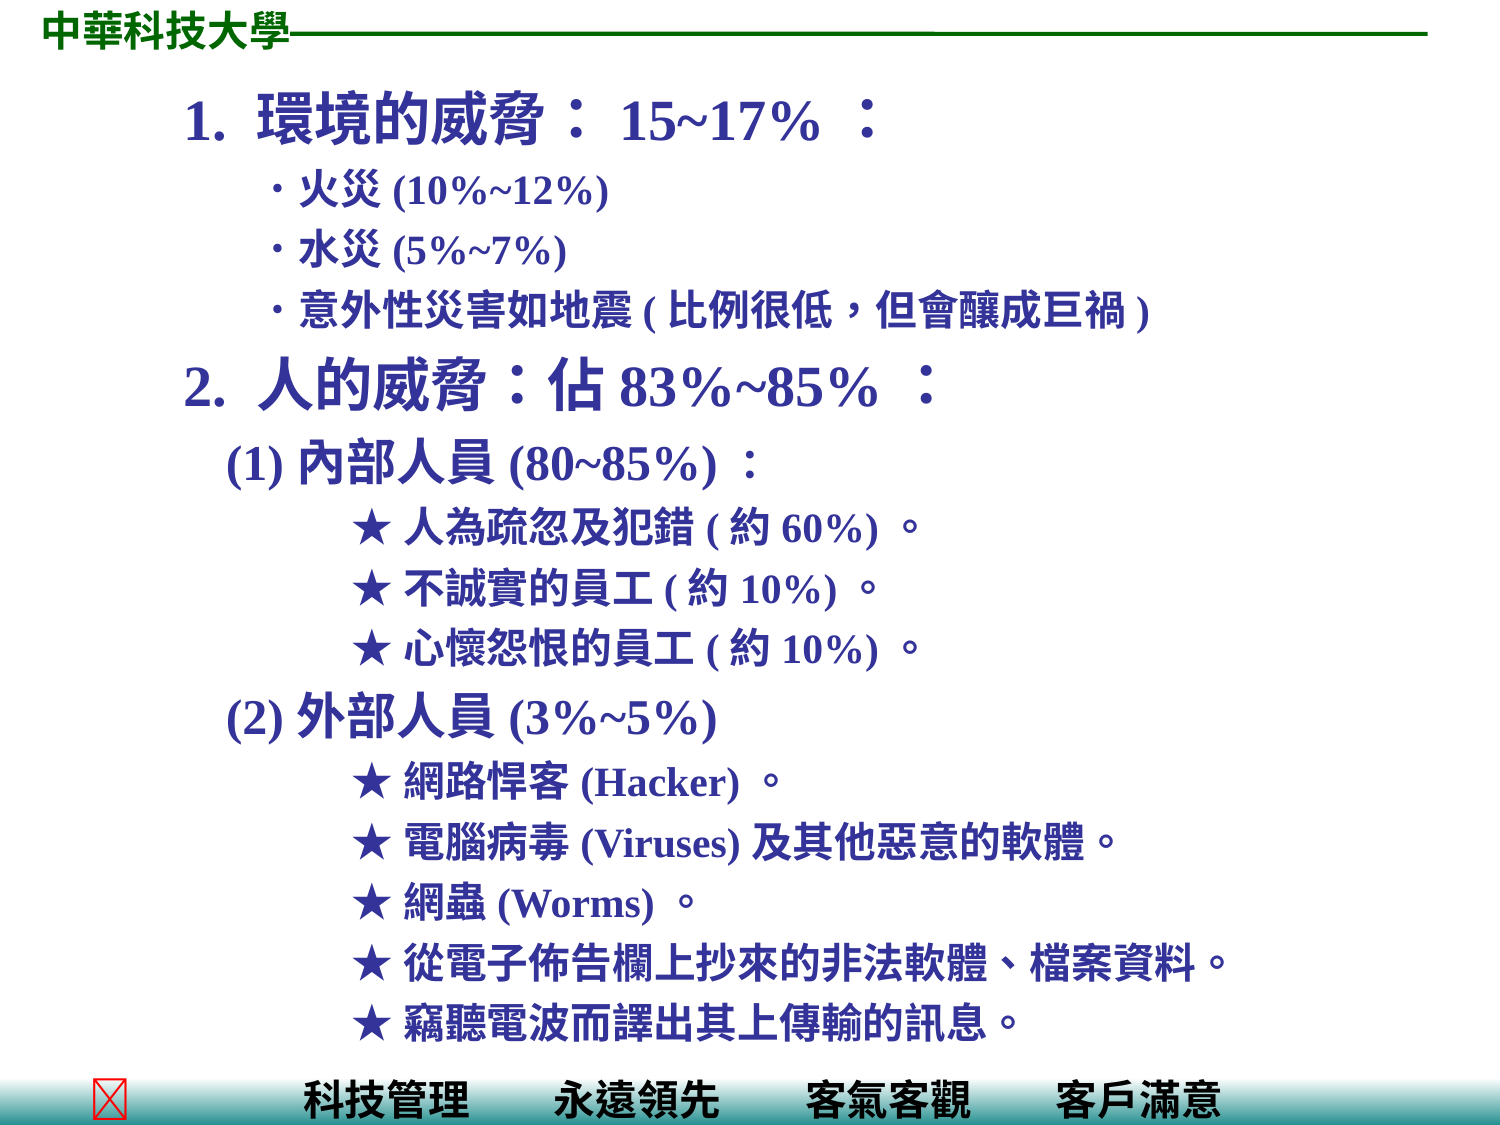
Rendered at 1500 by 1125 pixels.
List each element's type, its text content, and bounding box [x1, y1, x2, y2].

list 1. 環境的威脅：15~17%： ˙火災(10%~12%) ˙水災(5%~7%) ˙意外性災害如地震(比例很低，但會釀成巨禍) 2. 人的威脅：佔83%~85%： (1)內部人員(80~85%)： ★人為疏忽及犯錯(約60%)。 ★不誠實的員工(約10%)。 ★心懷怨恨的員工(約10%)。 (2)外部人員(3%~5%) ★網路悍客(Hacker)。 ★電腦病毒(Viruses)及其他惡意的軟體。 ★網蟲(Worms)。 ★從電子佈告欄上抄來的非法軟體、檔案資料。 ★竊聽電波而譯出其上傳輸的訊息。 [112, 75, 1426, 1065]
